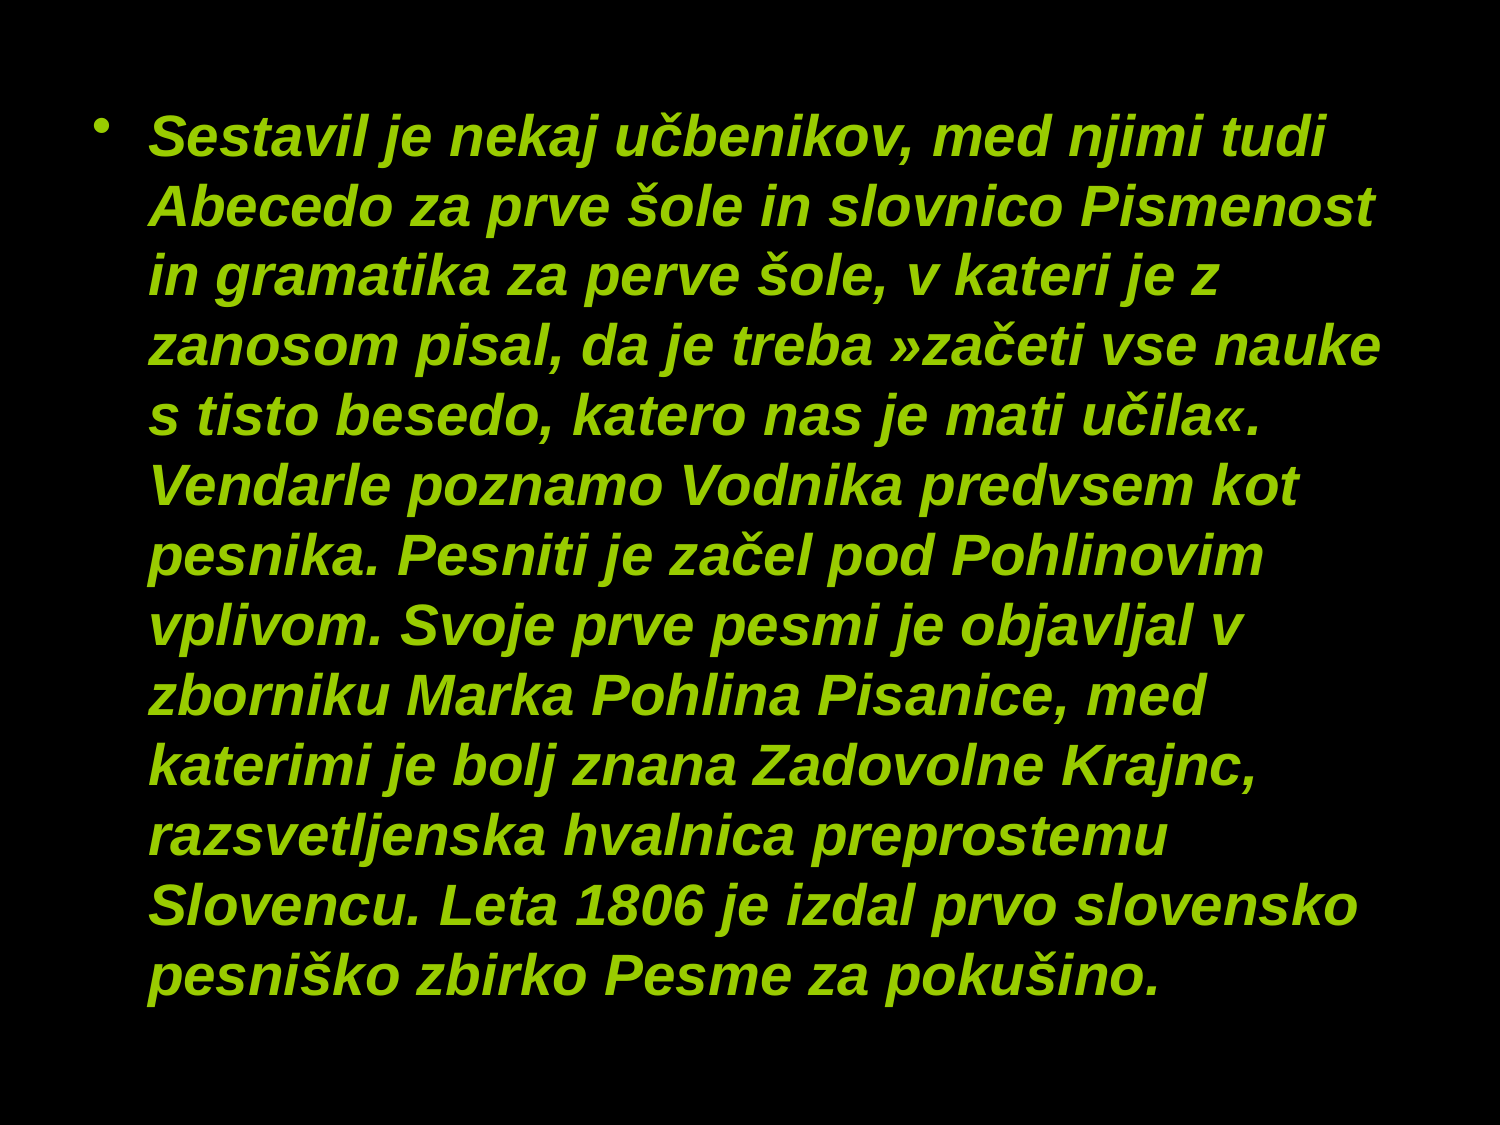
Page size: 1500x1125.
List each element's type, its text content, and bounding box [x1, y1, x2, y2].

list Sestavil je nekaj učbenikov, med njimi tudi Abecedo za prve šole in slovnico Pismenost in gramatika za perve šole, v kateri je z zanosom pisal, da je treba »začeti vse nauke s tisto besedo, katero nas je mati učila«. Vendarle poznamo Vodnika predvsem kot pesnika. Pesniti je začel pod Pohlinovim vplivom. Svoje prve pesmi je objavljal v zborniku Marka Pohlina Pisanice, med katerimi je bolj znana Zadovolne Krajnc, razsvetljenska hvalnica preprostemu Slovencu. Leta 1806 je izdal prvo slovensko pesniško zbirko Pesme za pokušino. [76, 90, 1427, 1035]
